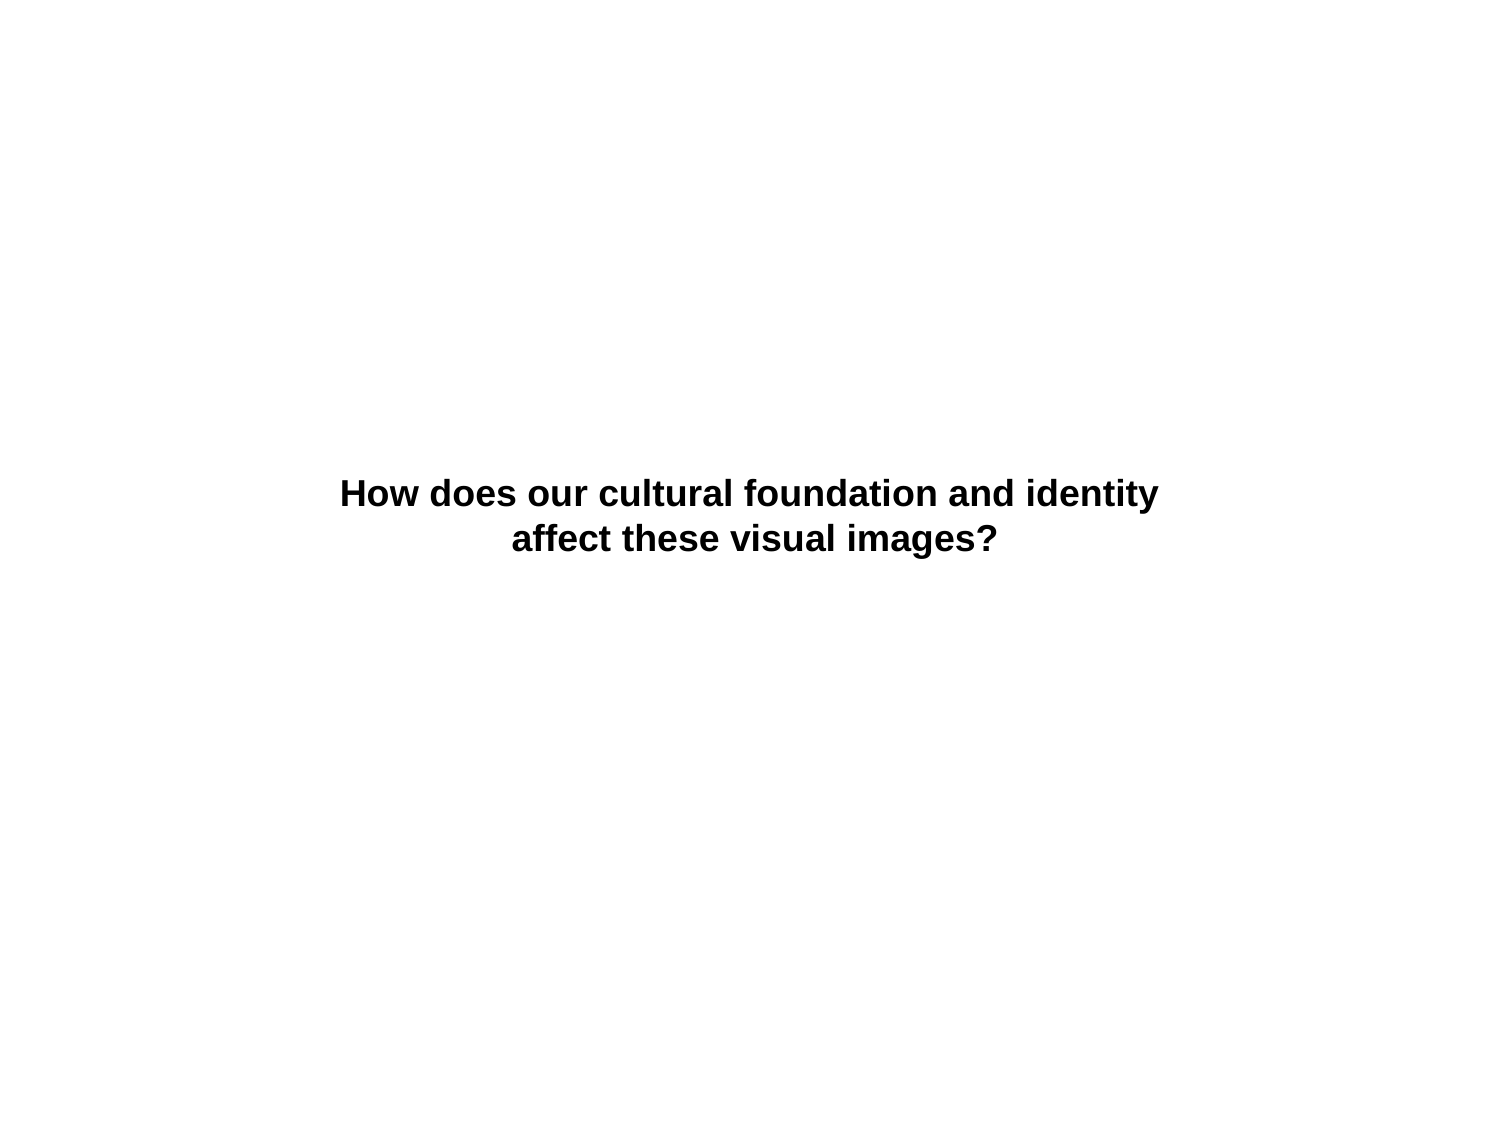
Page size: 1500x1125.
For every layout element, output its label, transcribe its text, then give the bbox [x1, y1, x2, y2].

text_box How does our cultural foundation and identity affect these visual images? [75, 461, 1426, 612]
